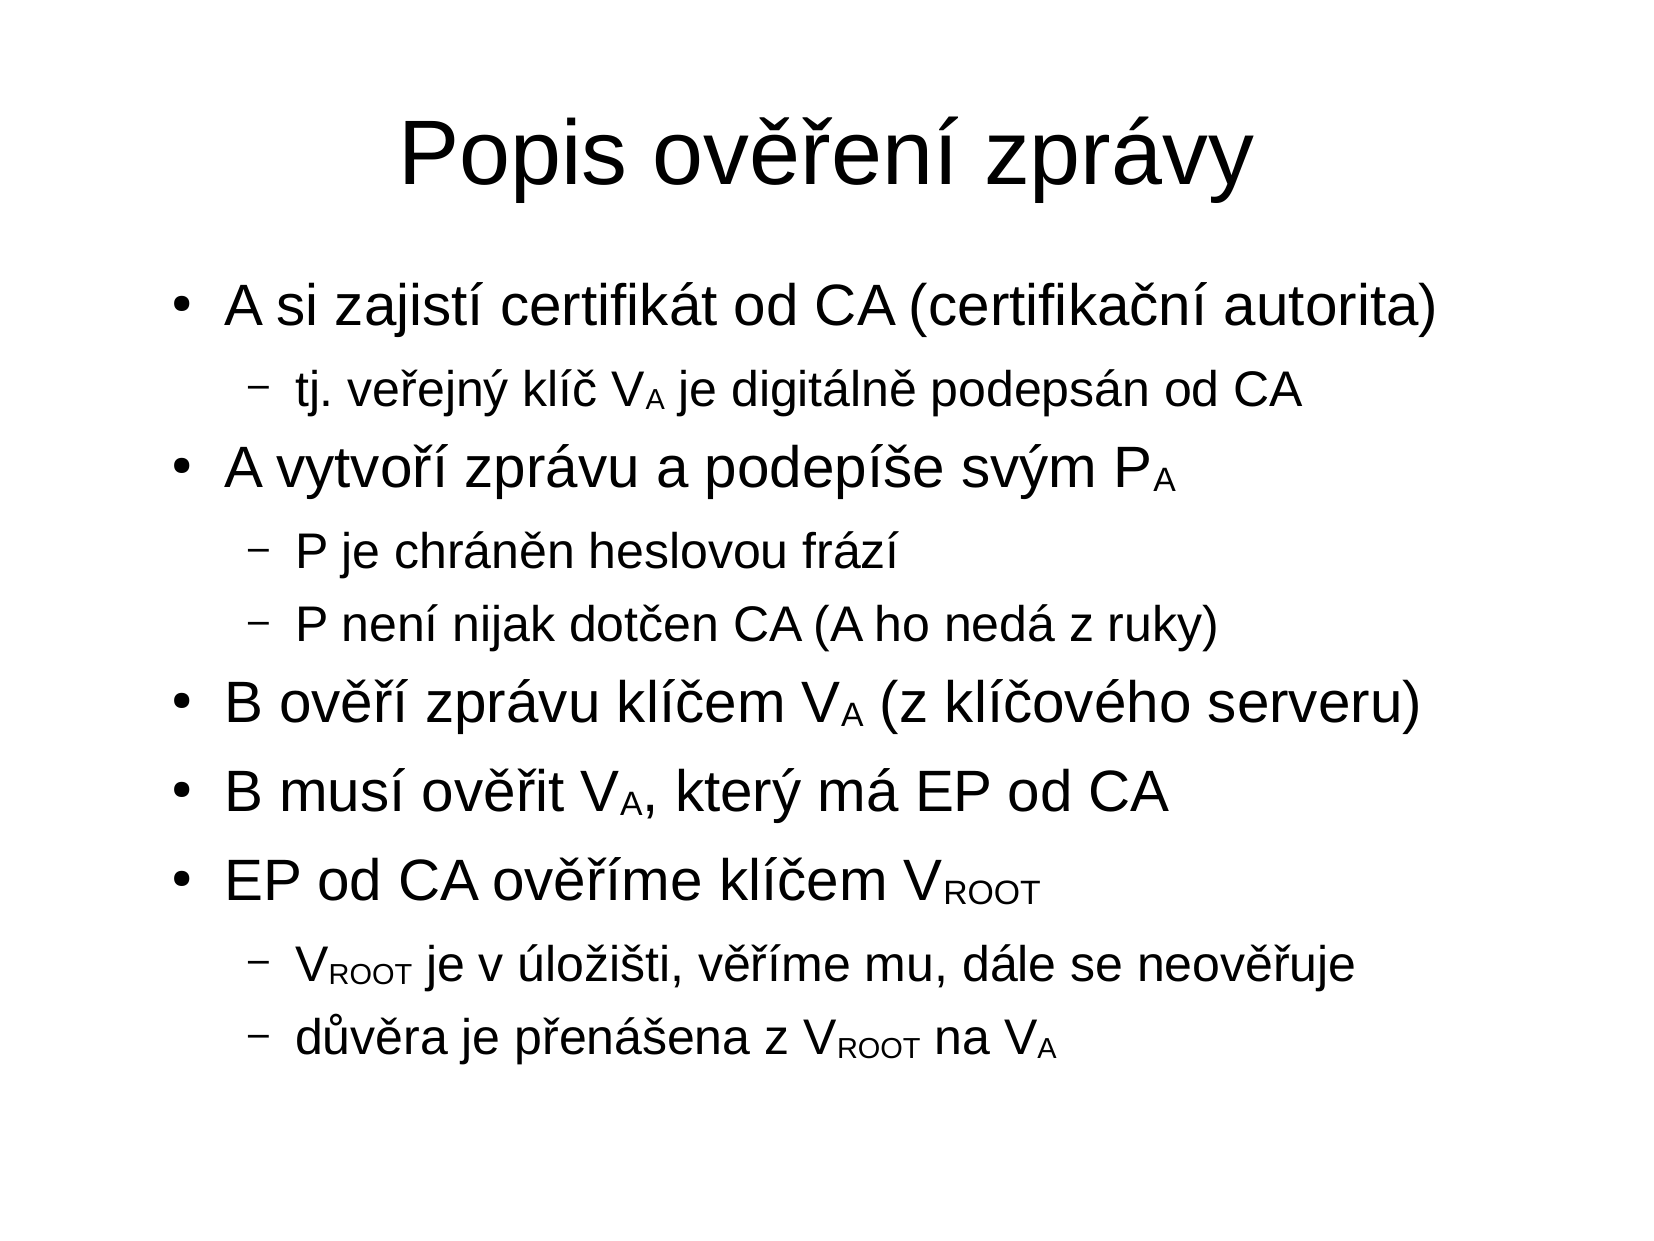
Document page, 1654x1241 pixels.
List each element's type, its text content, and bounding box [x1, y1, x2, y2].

list A si zajistí certifikát od CA (certifikační autorita) tj. veřejný klíč VA je digitálně podepsán od CA A vytvoří zprávu a podepíše svým PA P je chráněn heslovou frází P není nijak dotčen CA (A ho nedá z ruky) B ověří zprávu klíčem VA (z klíčového serveru) B musí ověřit VA, který má EP od CA EP od CA ověříme klíčem VROOT VROOT je v úložišti, věříme mu, dále se neověřuje důvěra je přenášena z VROOT na VA [82, 272, 1571, 1192]
title Popis ověření zprávy [82, 56, 1571, 250]
